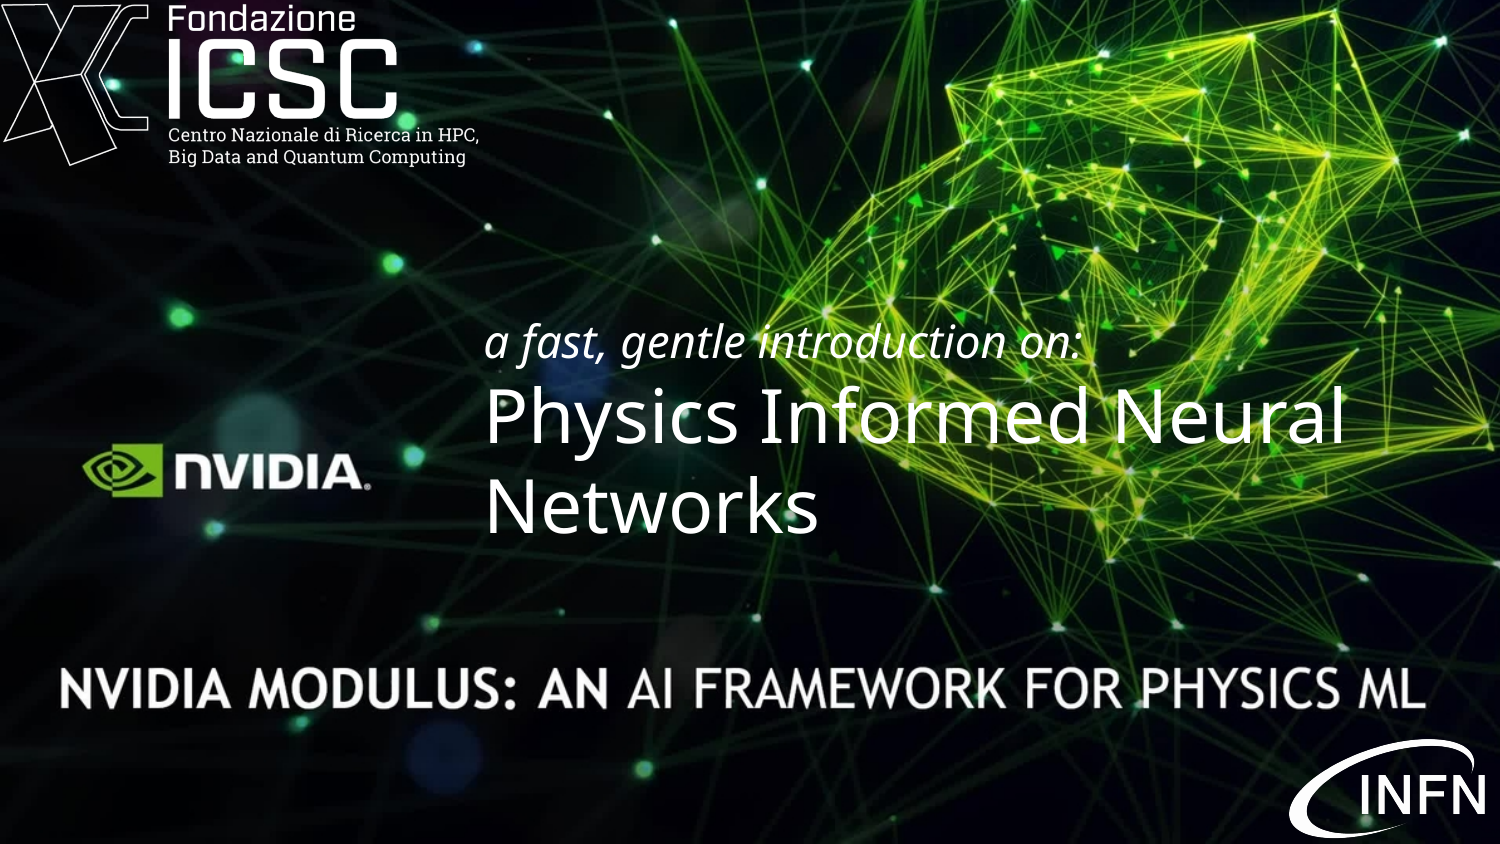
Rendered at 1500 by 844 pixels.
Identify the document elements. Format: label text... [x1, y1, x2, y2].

picture [0, 0, 1500, 844]
title a fast, gentle introduction on: Physics Informed Neural Networks [468, 277, 1430, 585]
